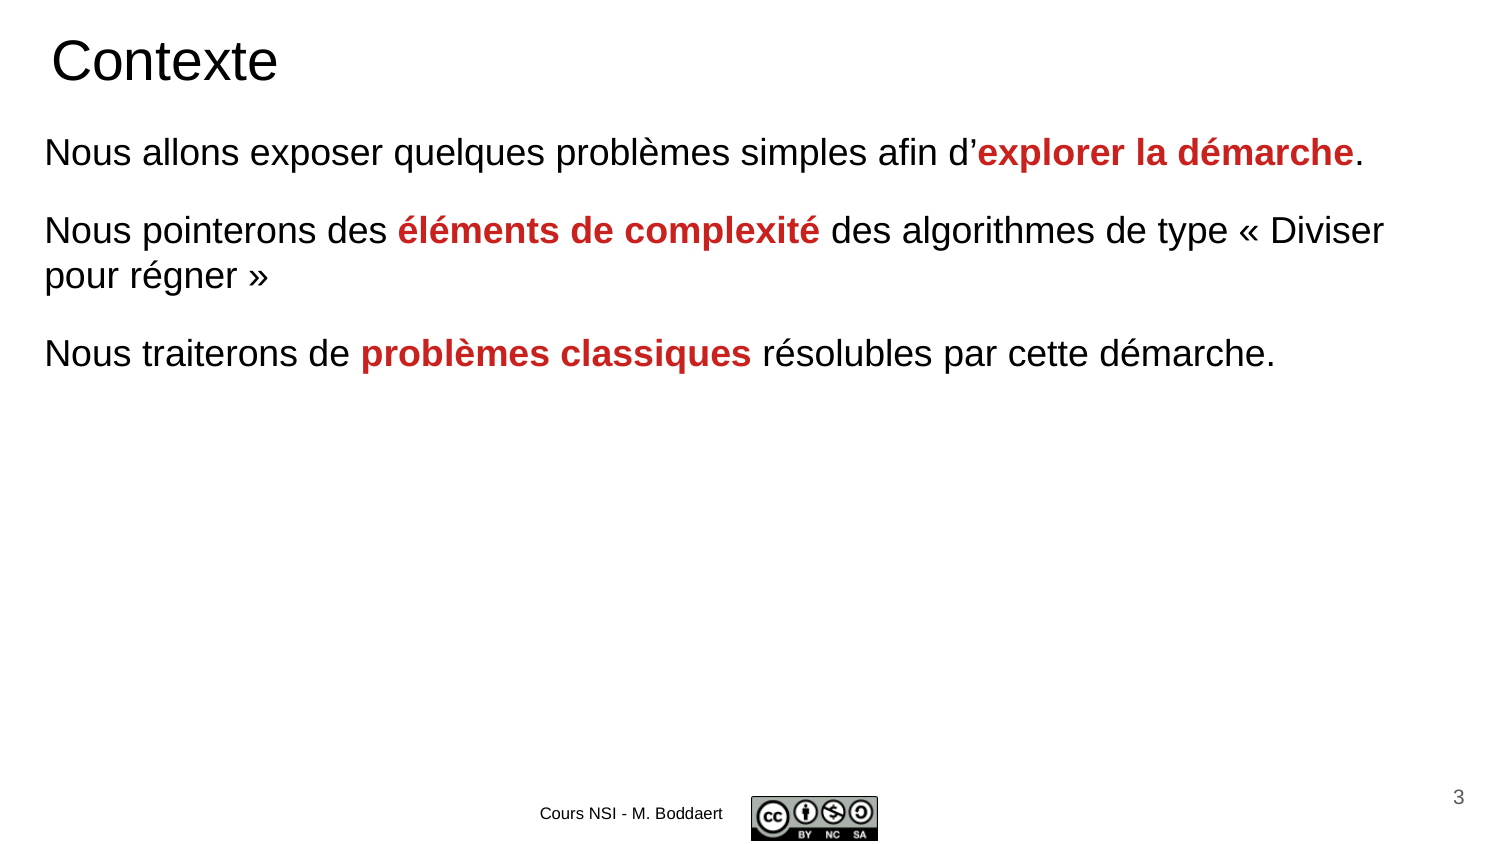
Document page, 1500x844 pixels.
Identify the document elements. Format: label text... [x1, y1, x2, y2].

text_box Nous allons exposer quelques problèmes simples afin d’explorer la démarche. Nous pointerons des éléments de complexité des algorithmes de type « Diviser pour régner » Nous traiterons de problèmes classiques résolubles par cette démarche. [29, 120, 1477, 760]
title Contexte [51, 13, 1449, 108]
picture [751, 796, 878, 841]
slide_number <numéro> [1389, 764, 1480, 830]
